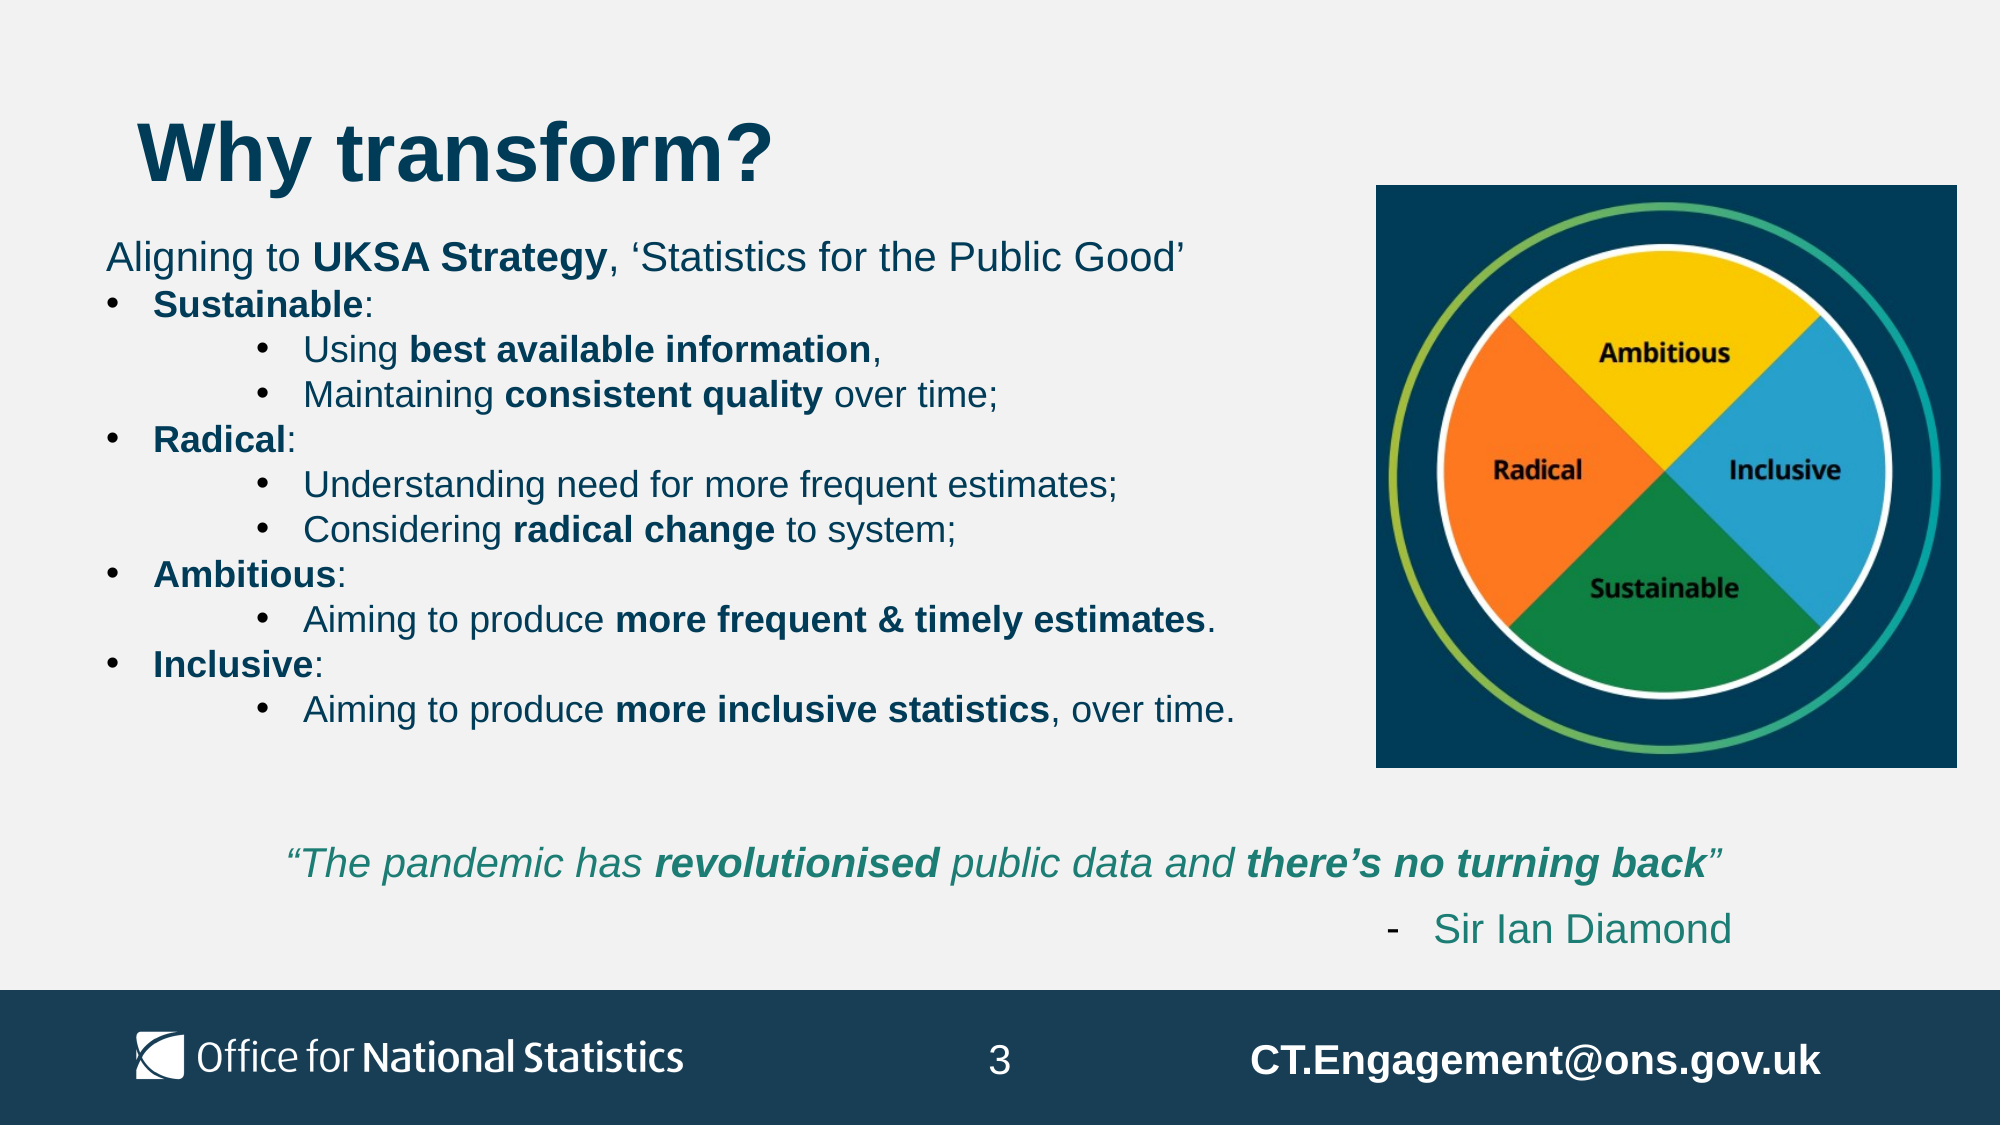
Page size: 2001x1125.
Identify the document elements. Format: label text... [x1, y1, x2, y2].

picture [1388, 201, 1940, 755]
list “The pandemic has revolutionised public data and there’s no turning back” Sir Ian Diamond [210, 831, 1936, 1125]
text_box Aligning to UKSA Strategy, ‘Statistics for the Public Good’ Sustainable: Using best available information, Maintaining consistent quality over time; Radical: Understanding need for more frequent estimates; Considering radical change to system; Ambitious: Aiming to produce more frequent & timely estimates. Inclusive: Aiming to produce more inclusive statistics, over time. [91, 222, 1333, 743]
title Why transform? [137, 105, 1863, 192]
text_box 3 [764, 1025, 1236, 1086]
picture [1866, 282, 1873, 288]
text_box [1036, 200, 1857, 980]
